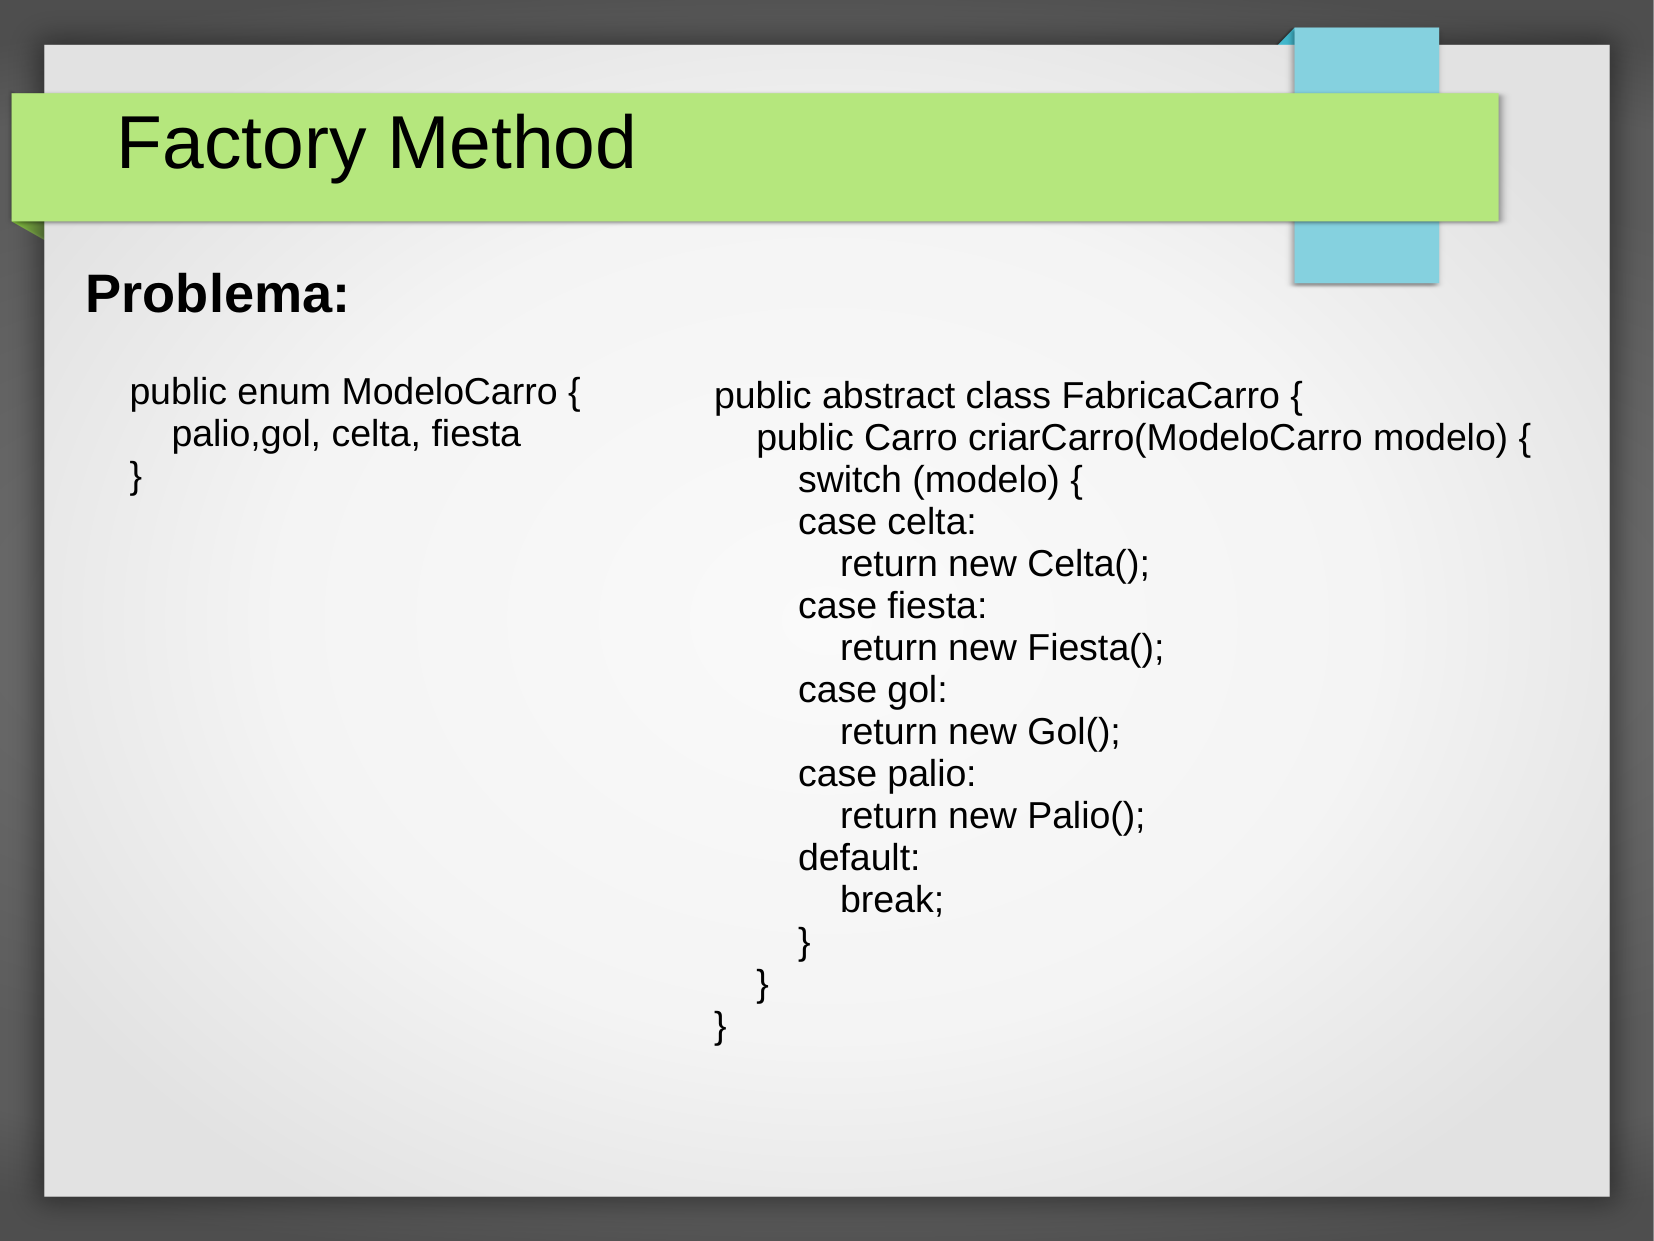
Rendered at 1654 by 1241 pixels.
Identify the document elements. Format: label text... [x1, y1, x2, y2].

text_box public abstract class FabricaCarro { public Carro criarCarro(ModeloCarro modelo) { switch (modelo) { case celta: return new Celta(); case fiesta: return new Fiesta(); case gol: return new Gol(); case palio: return new Palio(); default: break; } } } [699, 367, 1547, 1055]
picture [0, 0, 1654, 1241]
title Factory Method [75, 45, 1426, 233]
text_box public enum ModeloCarro { palio,gol, celta, fiesta } [114, 362, 596, 504]
text_box Problema: [70, 256, 579, 363]
